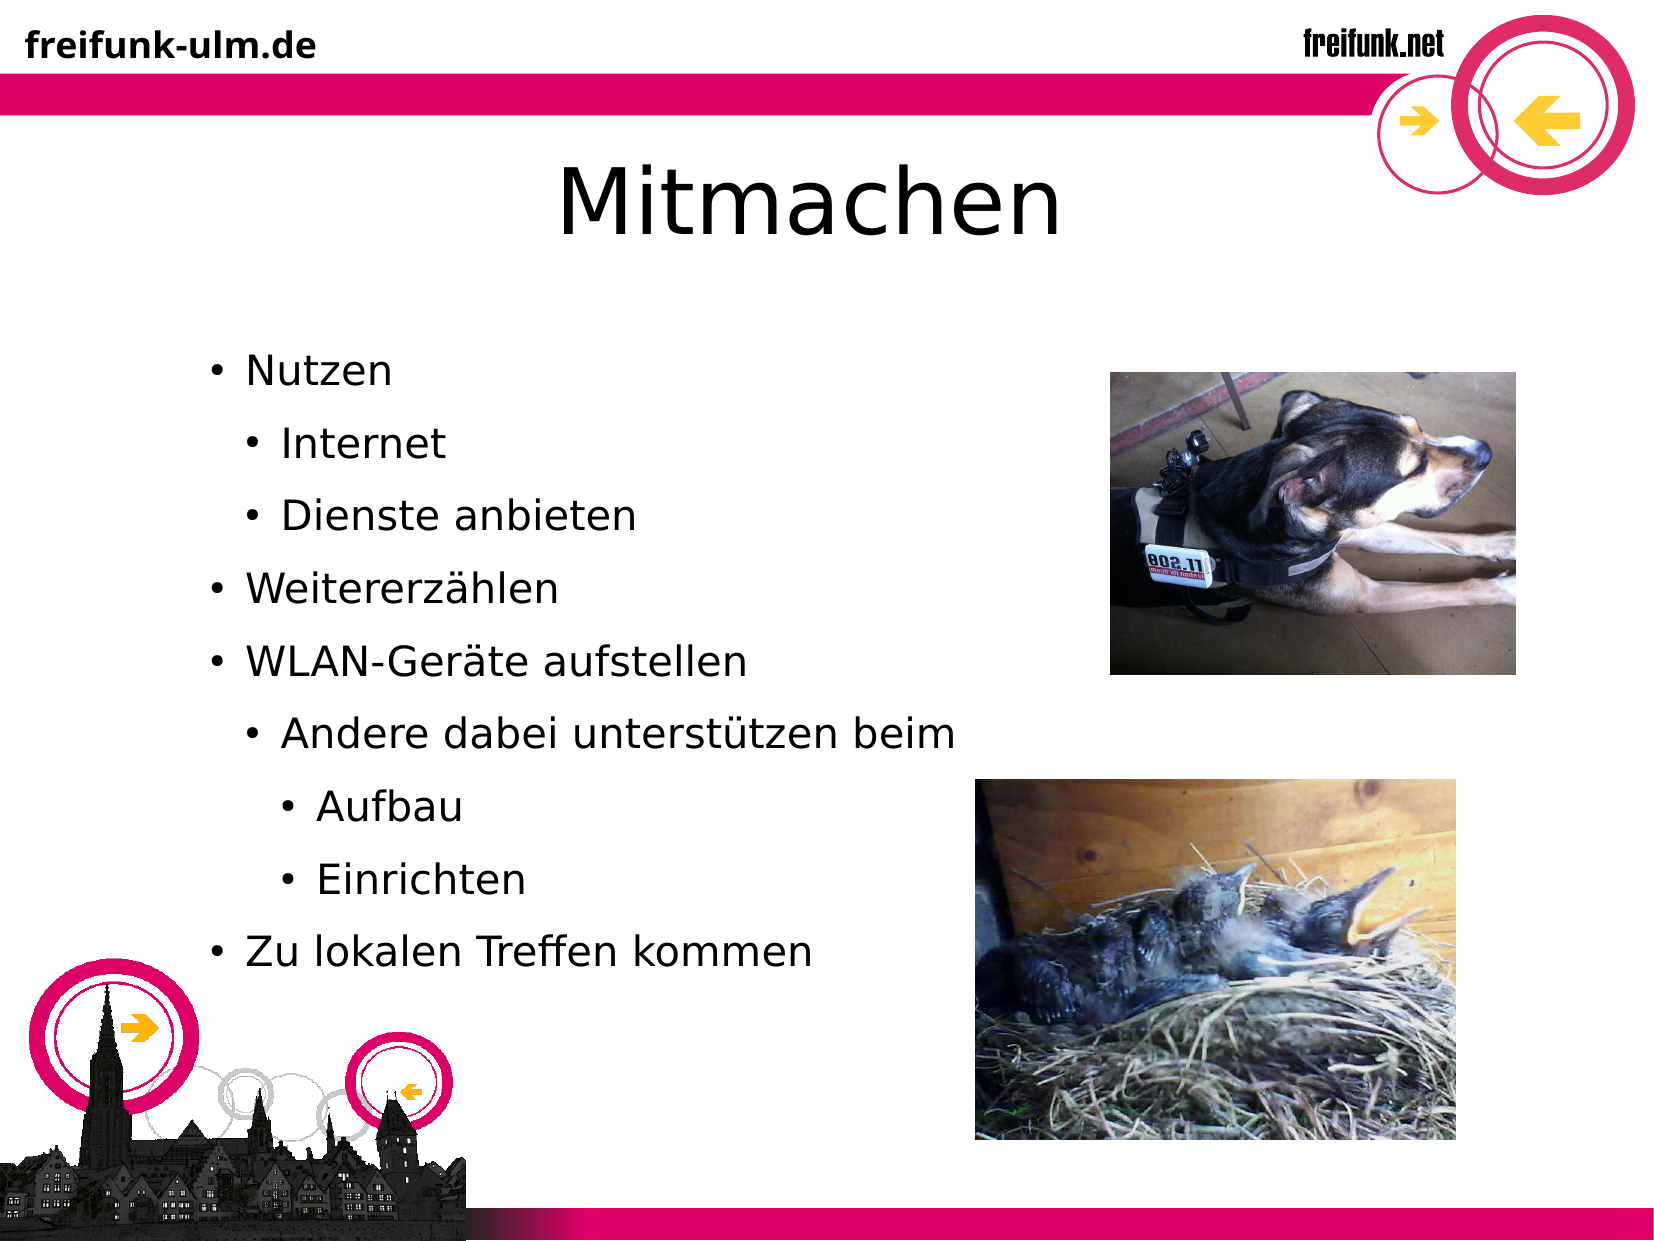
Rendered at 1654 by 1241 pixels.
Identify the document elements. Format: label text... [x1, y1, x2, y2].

picture [1110, 372, 1516, 676]
picture [0, 779, 1654, 1241]
text_box Nutzen Internet Dienste anbieten Weitererzählen WLAN-Geräte aufstellen Andere dabei unterstützen beim Aufbau Einrichten Zu lokalen Treffen kommen [195, 315, 972, 960]
picture [0, 15, 1636, 196]
title Mitmachen [180, 196, 1441, 271]
